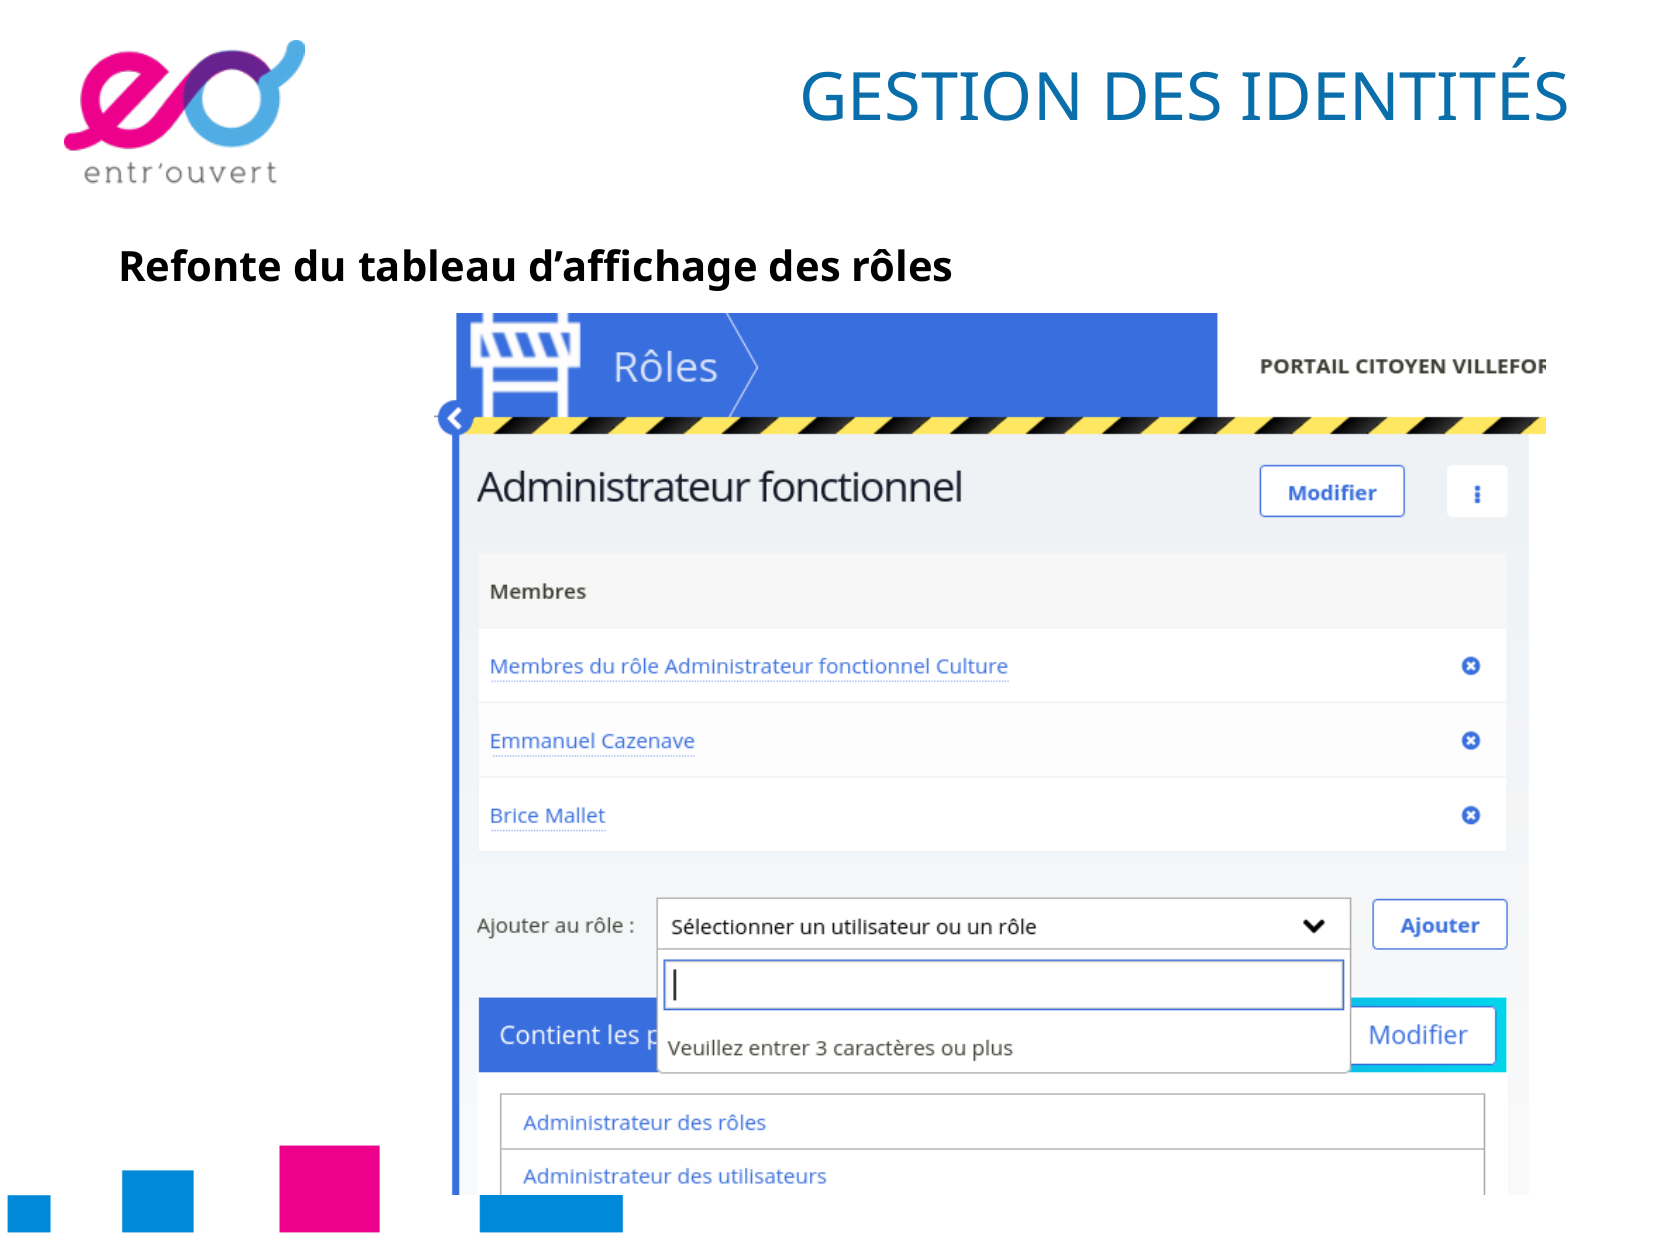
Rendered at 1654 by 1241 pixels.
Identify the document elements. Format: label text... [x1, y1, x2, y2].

picture [64, 40, 305, 184]
title Gestion des identités [375, 49, 1571, 144]
picture [5, 313, 1546, 1235]
text_box Refonte du tableau d’affichage des rôles [118, 236, 1595, 1089]
